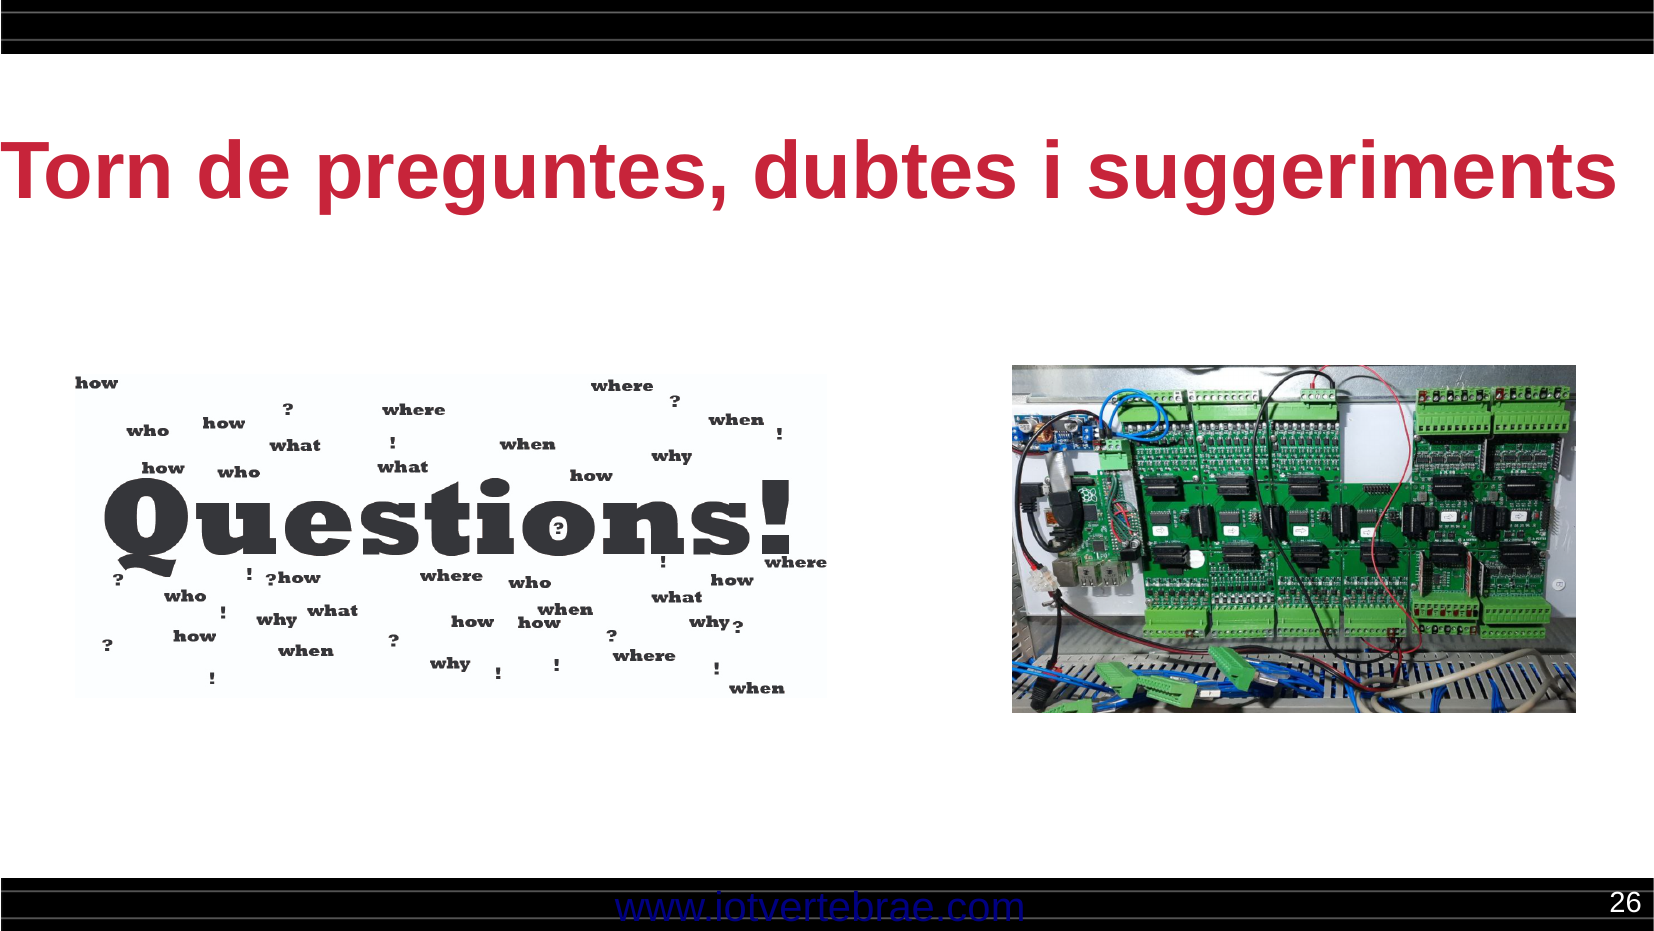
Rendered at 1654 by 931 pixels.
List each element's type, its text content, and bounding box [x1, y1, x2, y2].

text_box www.iotvertebrae.com [600, 876, 1351, 931]
picture [1, 878, 600, 931]
picture [1, 0, 1654, 54]
picture [1351, 878, 1654, 931]
picture [1012, 365, 1576, 713]
picture [75, 374, 827, 698]
title Torn de preguntes, dubtes i suggeriments [0, 77, 1654, 264]
